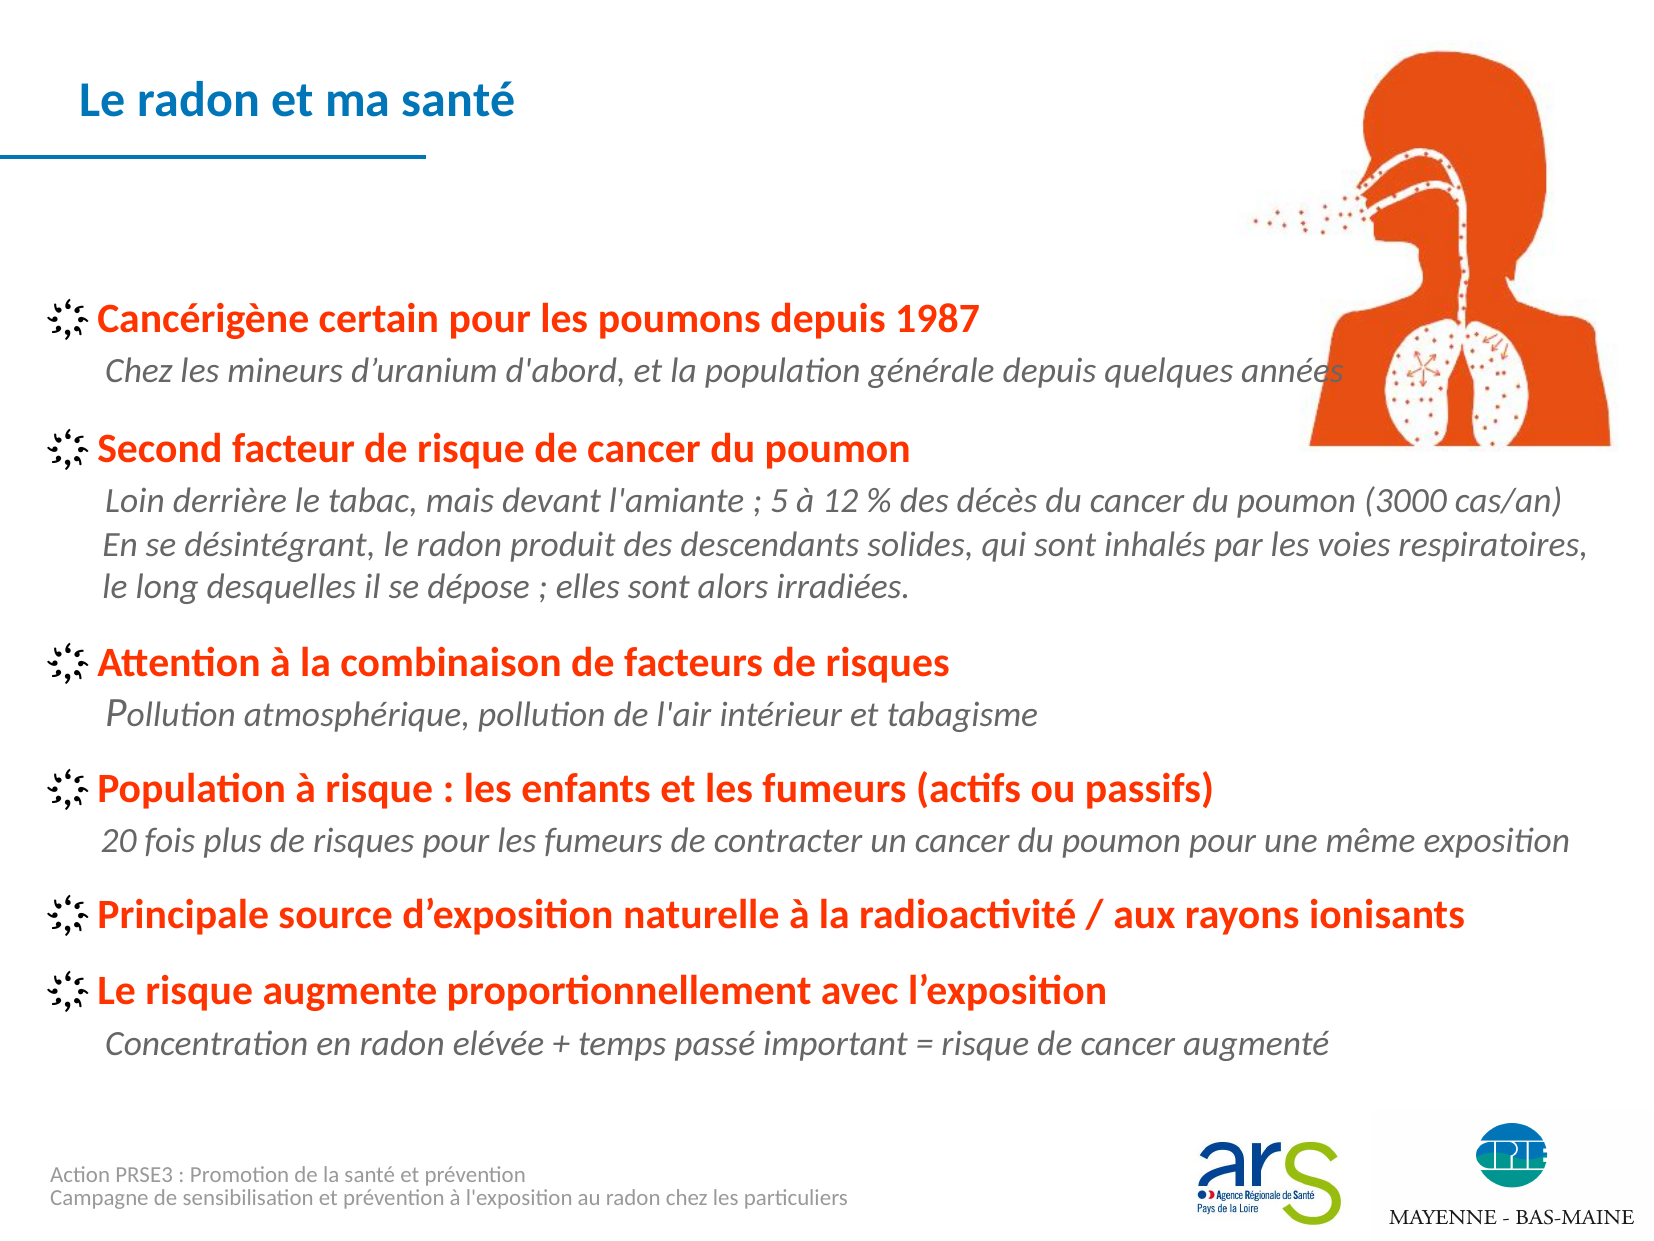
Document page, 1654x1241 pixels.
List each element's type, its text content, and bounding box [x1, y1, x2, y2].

text_box Action PRSE3 : Promotion de la santé et prévention Campagne de sensibilisation et prévention à l'exposition au radon chez les particuliers [35, 1157, 1070, 1229]
picture [1236, 40, 1622, 283]
list ҉ Cancérigène certain pour les poumons depuis 1987 Chez les mineurs d’uranium d'abord, et la population générale depuis quelques années ҉ Second facteur de risque de cancer du poumon Loin derrière le tabac, mais devant l'amiante ; 5 à 12 % des décès du cancer du poumon (3000 cas/an) En se désintégrant, le radon produit des descendants solides, qui sont inhalés par les voies respiratoires, le long desquelles il se dépose ; elles sont alors irradiées. ҉ Attention à la combinaison de facteurs de risques Pollution atmosphérique, pollution de l'air intérieur et tabagisme ҉ Population à risque : les enfants et les fumeurs (actifs ou passifs) 20 fois plus de risques pour les fumeurs de contracter un cancer du poumon pour une même exposition ҉ Principale source d’exposition naturelle à la radioactivité / aux rayons ionisants ҉ Le risque augmente proportionnellement avec l’exposition Concentration en radon elévée + temps passé important = risque de cancer augmenté [23, 283, 1630, 1053]
text_box Le radon et ma santé [64, 58, 1263, 135]
picture [1169, 1110, 1654, 1241]
